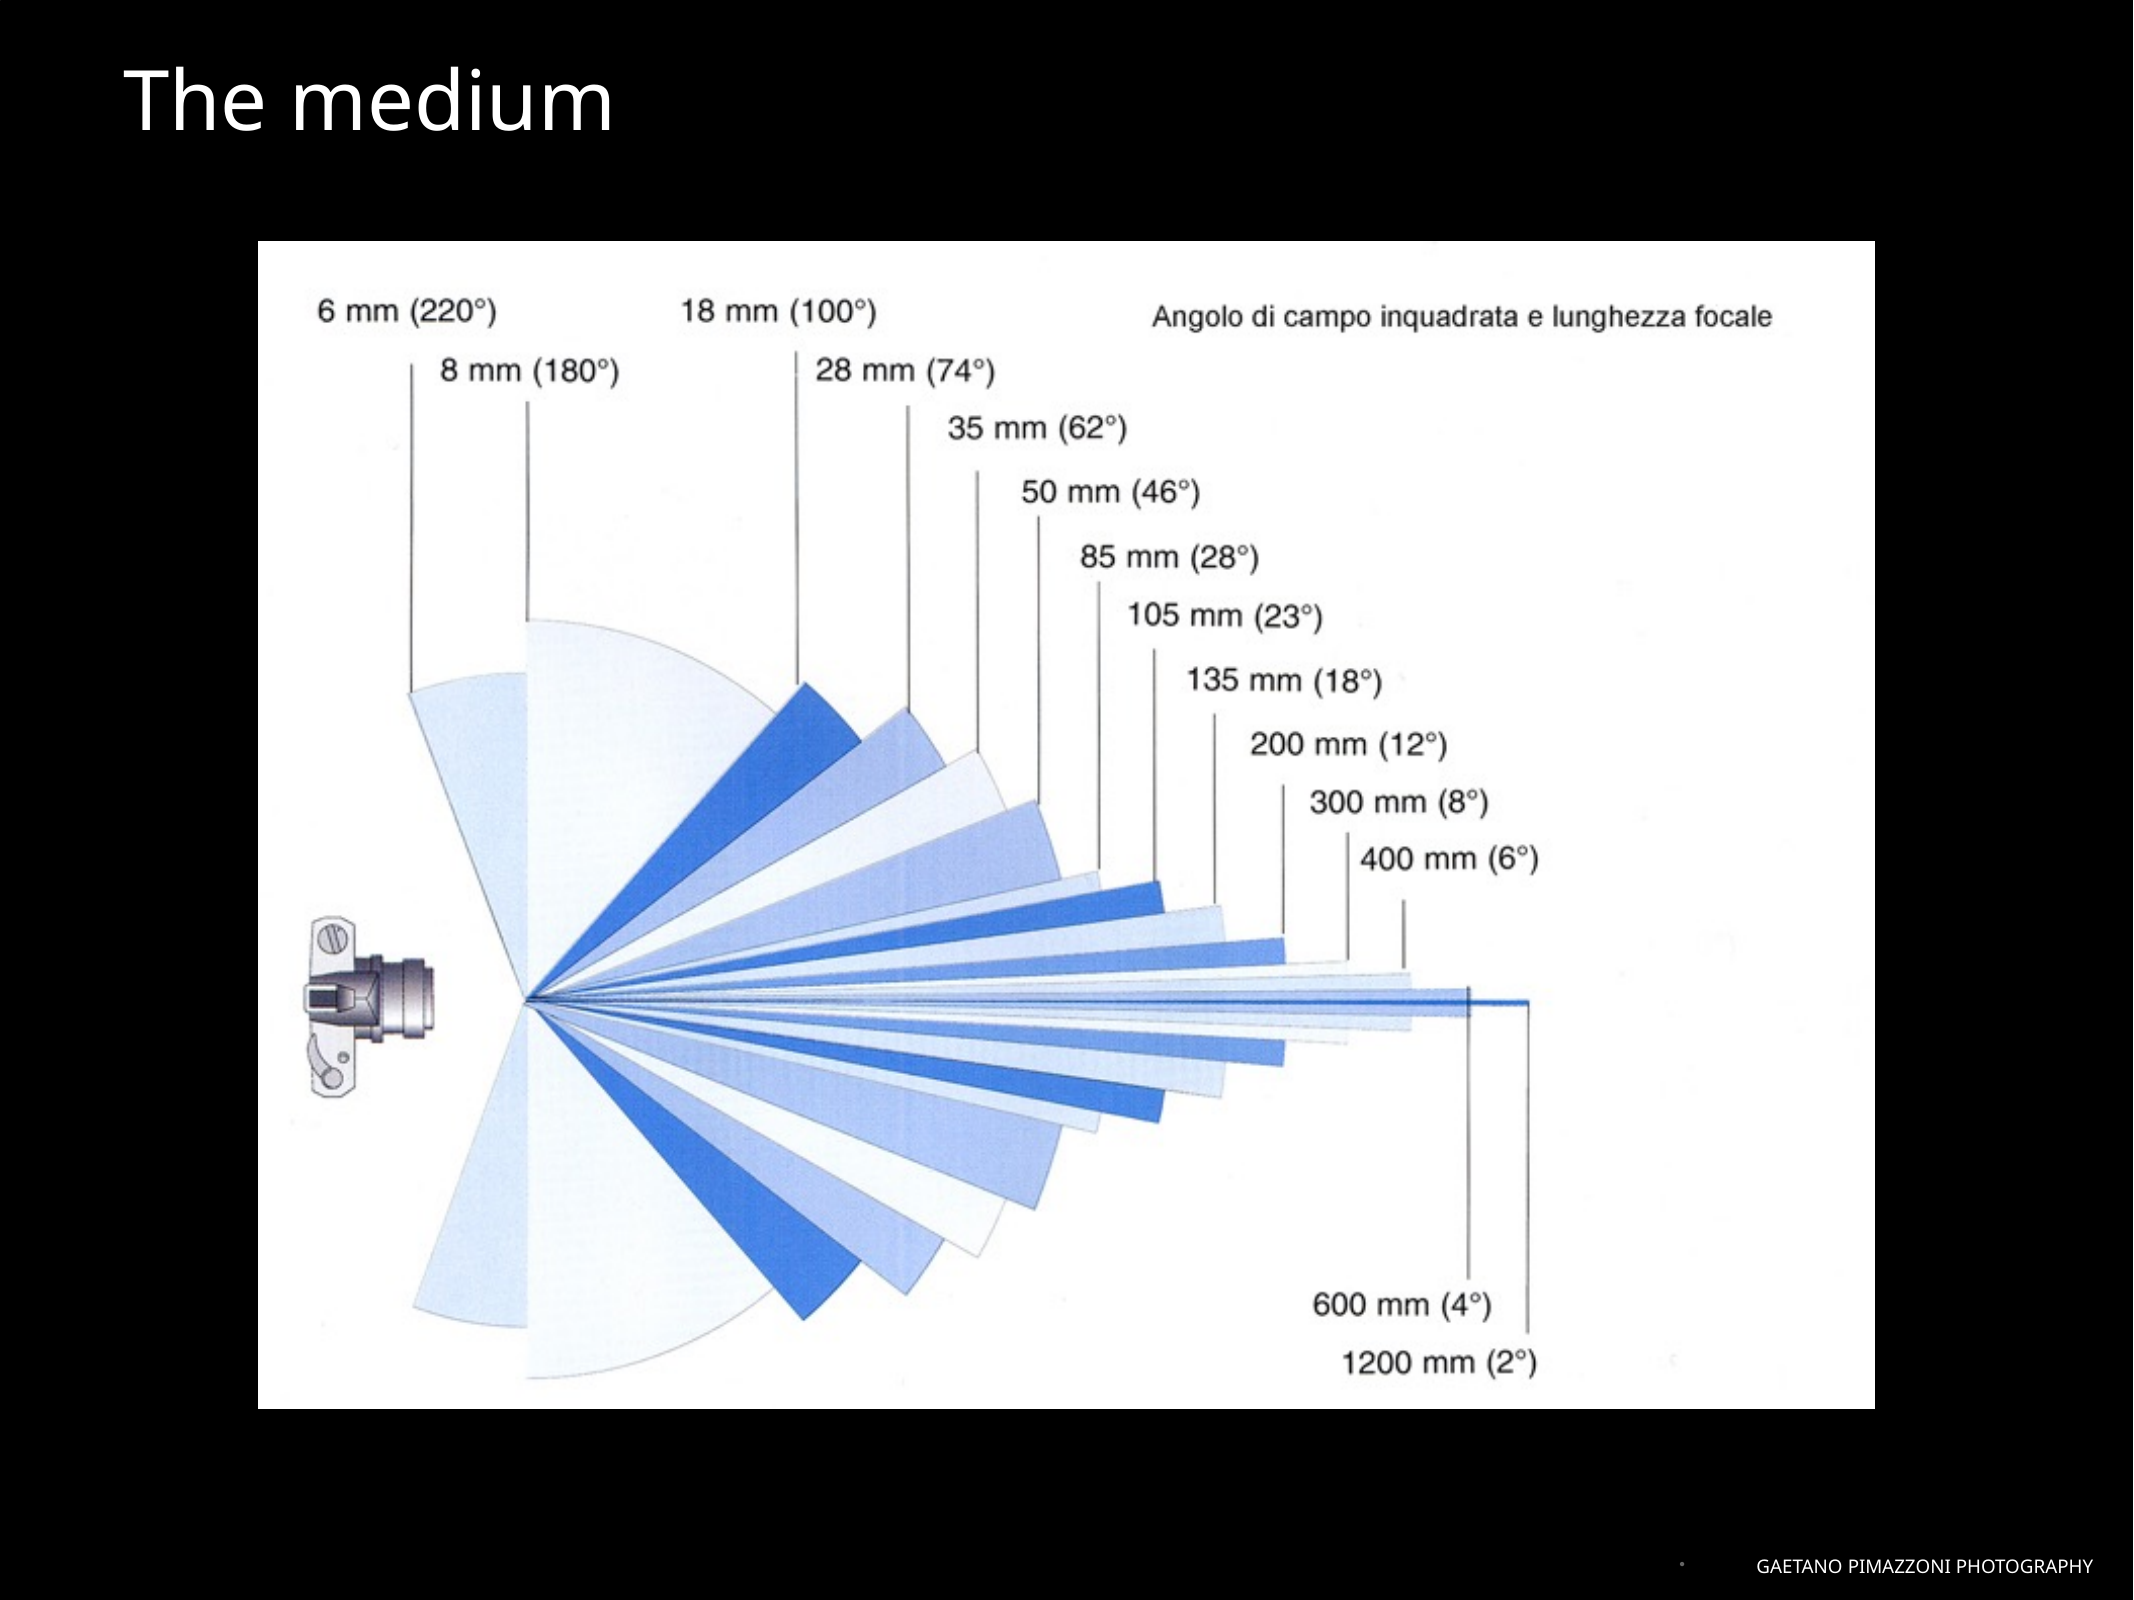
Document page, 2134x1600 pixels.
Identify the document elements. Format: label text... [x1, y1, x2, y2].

list GAETANO PIMAZZONI PHOTOGRAPHY [1664, 1547, 2134, 1600]
title The medium [108, 18, 2025, 175]
picture [257, 240, 1876, 1410]
